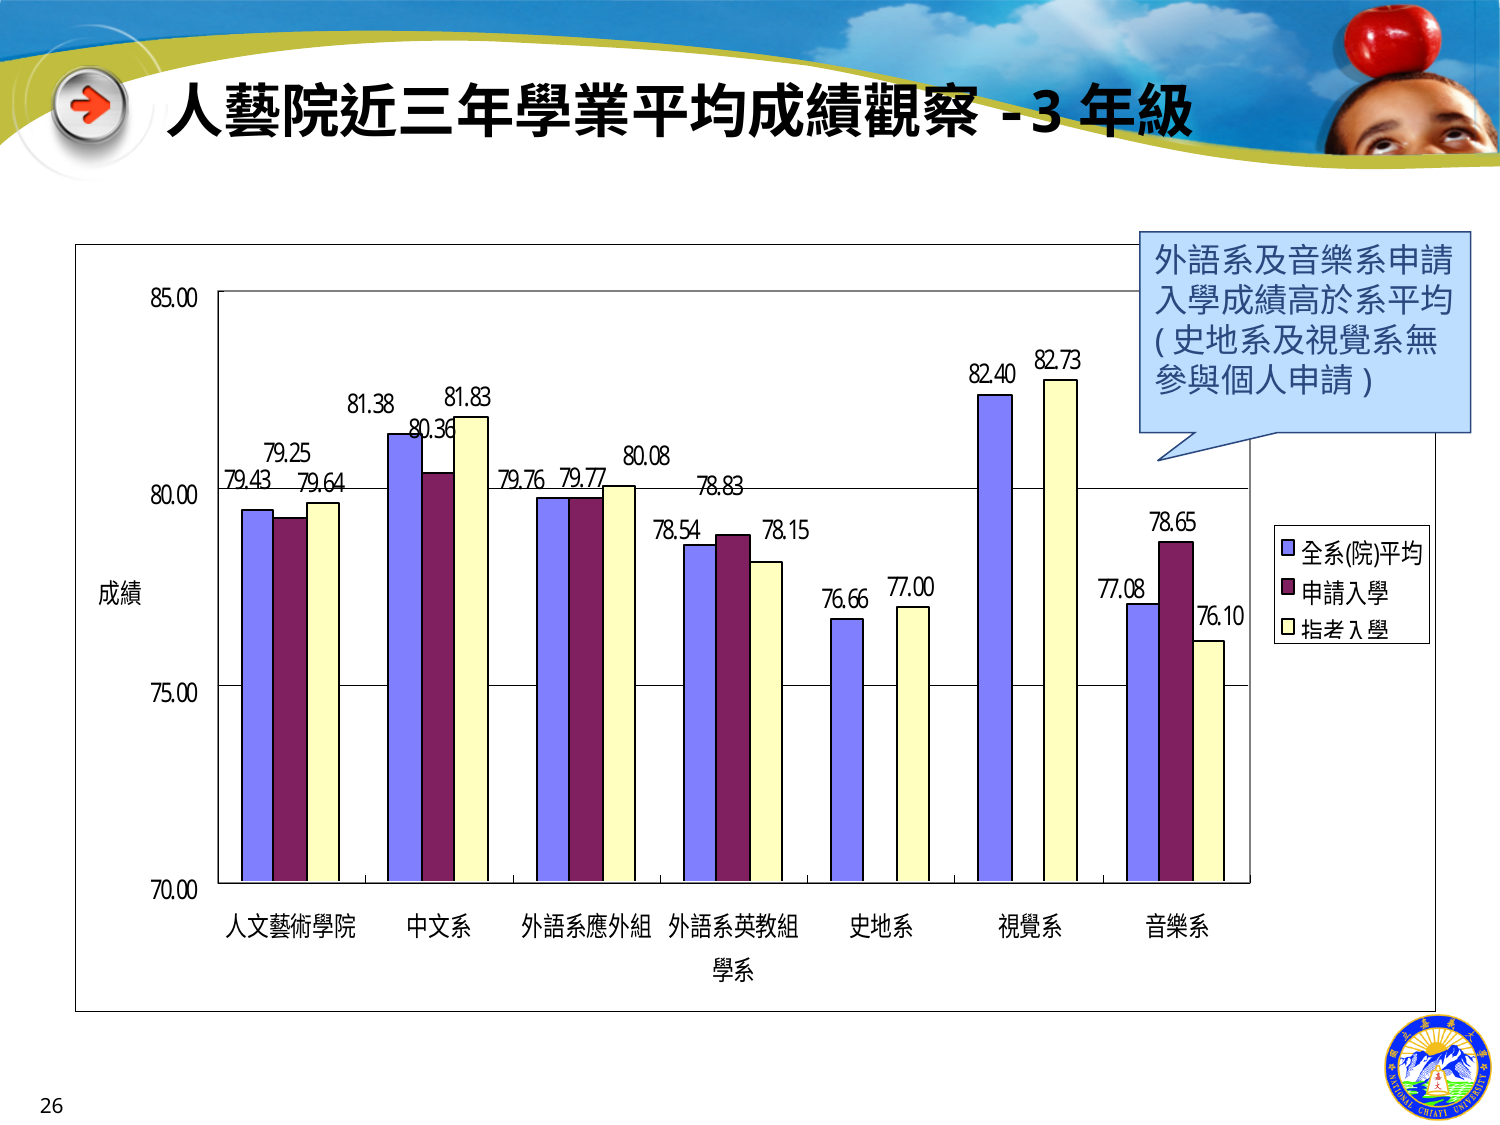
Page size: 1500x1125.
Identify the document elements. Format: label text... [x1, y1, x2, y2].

text_box [24, 1084, 376, 1125]
chart [64, 231, 1447, 1024]
text_box 人藝院近三年學業平均成績觀察-3年級 [150, 62, 1235, 155]
text_box 外語系及音樂系申請入學成績高於系平均(史地系及視覺系無參與個人申請) [1139, 231, 1471, 461]
